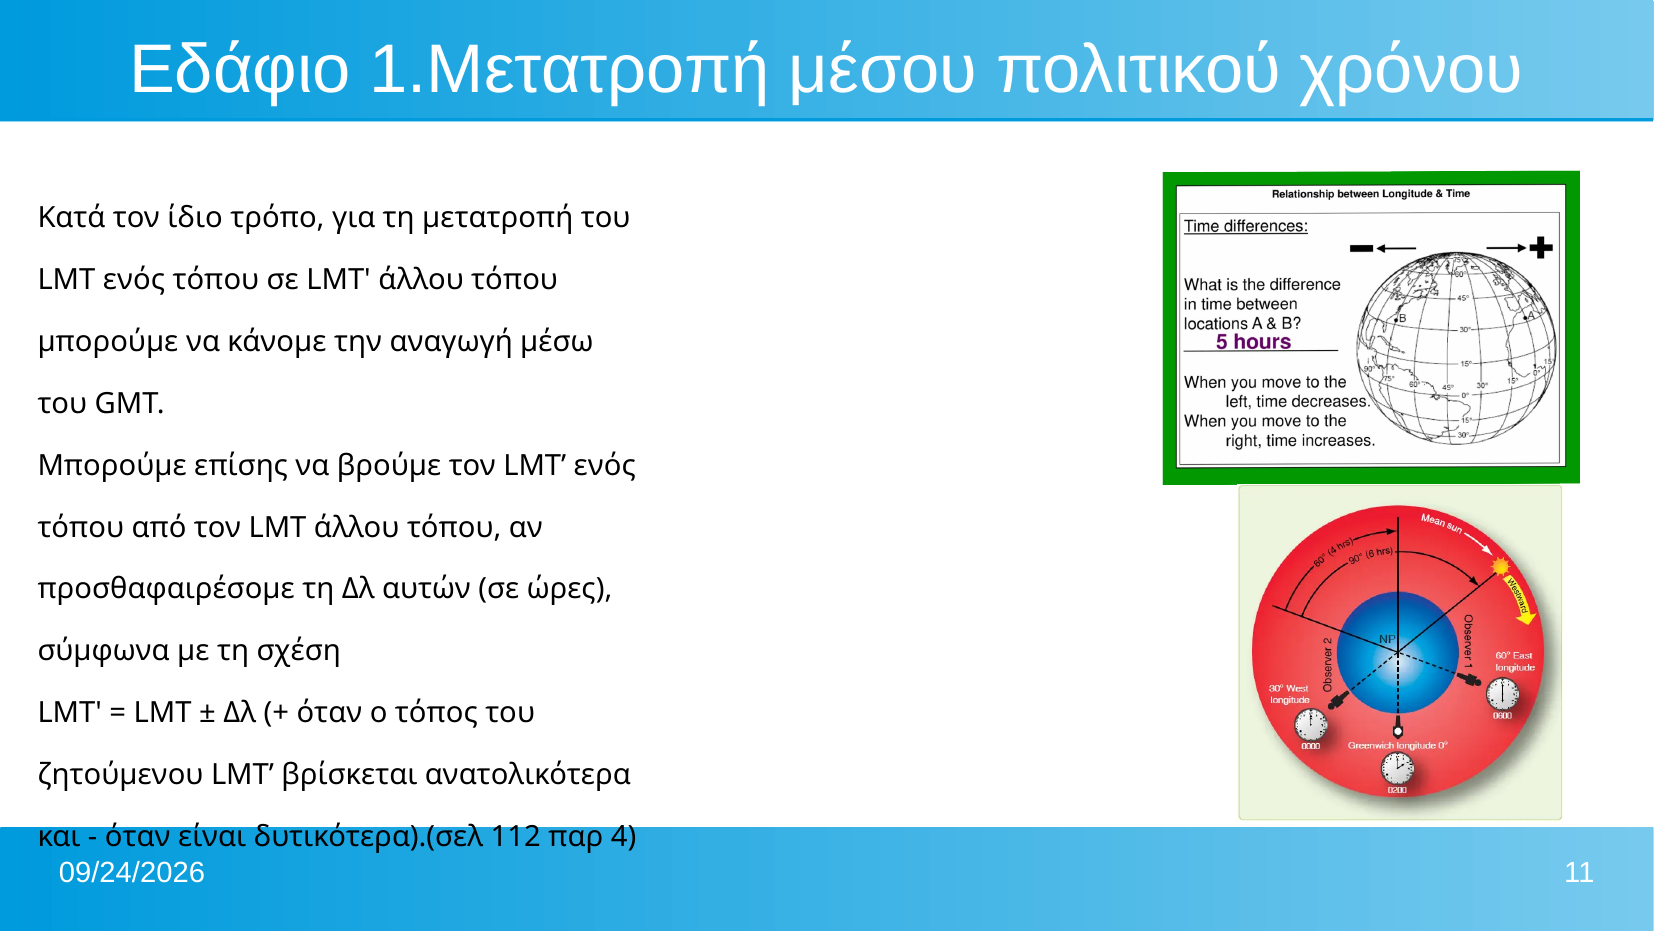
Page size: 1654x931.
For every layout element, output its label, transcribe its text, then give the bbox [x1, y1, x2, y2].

list Κατά τον ίδιο τρόπο, για τη μετατροπή του LΜΤ ενός τόπου σε LΜΤ' άλλου τόπου μπορούμε να κάνομε την αναγωγή μέσω του GΜΤ. Μπορούμε επίσης να βρούμε τον LΜΤ’ ενός τόπου από τον LΜΤ άλλου τόπου, αν προσθαφαιρέσομε τη Δλ αυτών (σε ώρες), σύμφωνα με τη σχέση LΜΤ' = LΜΤ ± Δλ (+ όταν ο τόπος του ζητούμενου LΜΤ’ βρίσκεται ανατολικότερα και - όταν είναι δυτικότερα).(σελ 112 παρ 4) [37, 150, 1088, 788]
picture [1162, 170, 1580, 826]
title Εδάφιο 1.Μετατροπή μέσου πολιτικού χρόνου [59, 29, 1595, 108]
